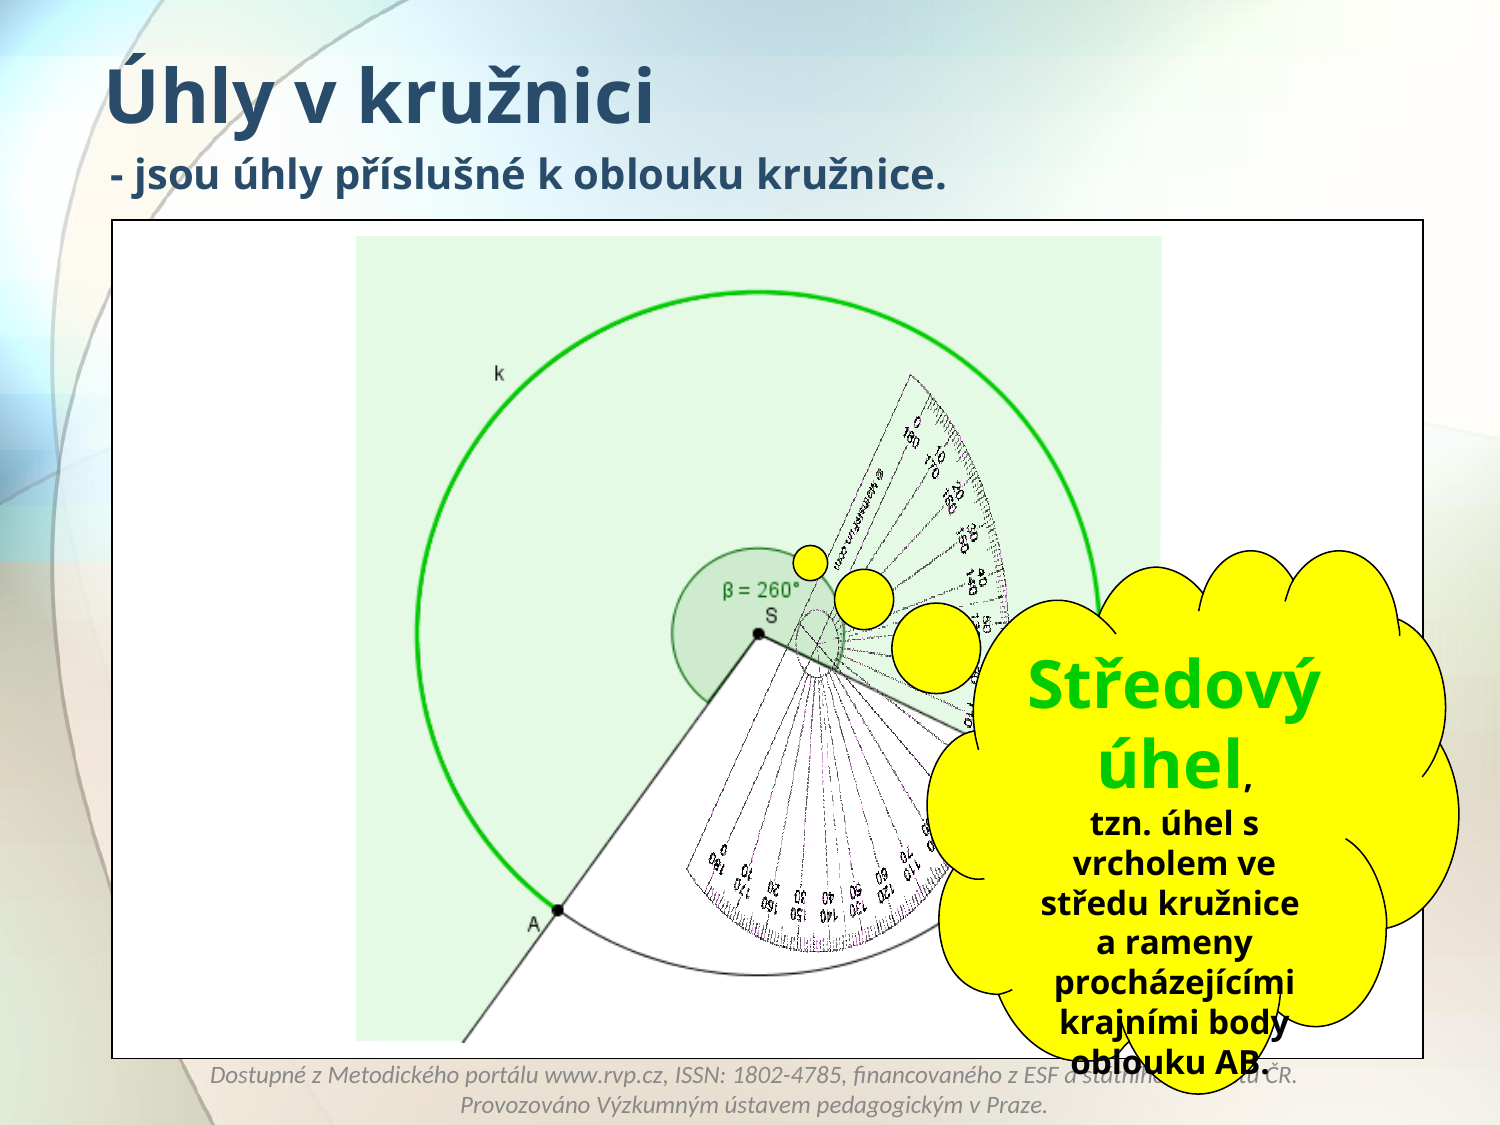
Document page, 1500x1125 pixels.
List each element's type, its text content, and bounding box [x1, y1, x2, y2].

picture [0, 0, 1500, 1125]
text_box [1119, 1043, 1138, 1059]
text_box - jsou úhly příslušné k oblouku kružnice. [95, 125, 1471, 220]
text_box Středový úhel, tzn. úhel s vrcholem ve středu kružnice a rameny procházejícími krajními body oblouku AB. [834, 569, 894, 630]
text_box [1259, 908, 1424, 1059]
text_box Středový úhel, tzn. úhel s vrcholem ve středu kružnice a rameny procházejícími krajními body oblouku AB. [891, 603, 981, 694]
text_box [112, 220, 1424, 1059]
text_box Středový úhel, tzn. úhel s vrcholem ve středu kružnice a rameny procházejícími krajními body oblouku AB. [927, 550, 1459, 1095]
title Úhly v kružnici [88, 54, 1424, 150]
text_box [1277, 1013, 1283, 1029]
